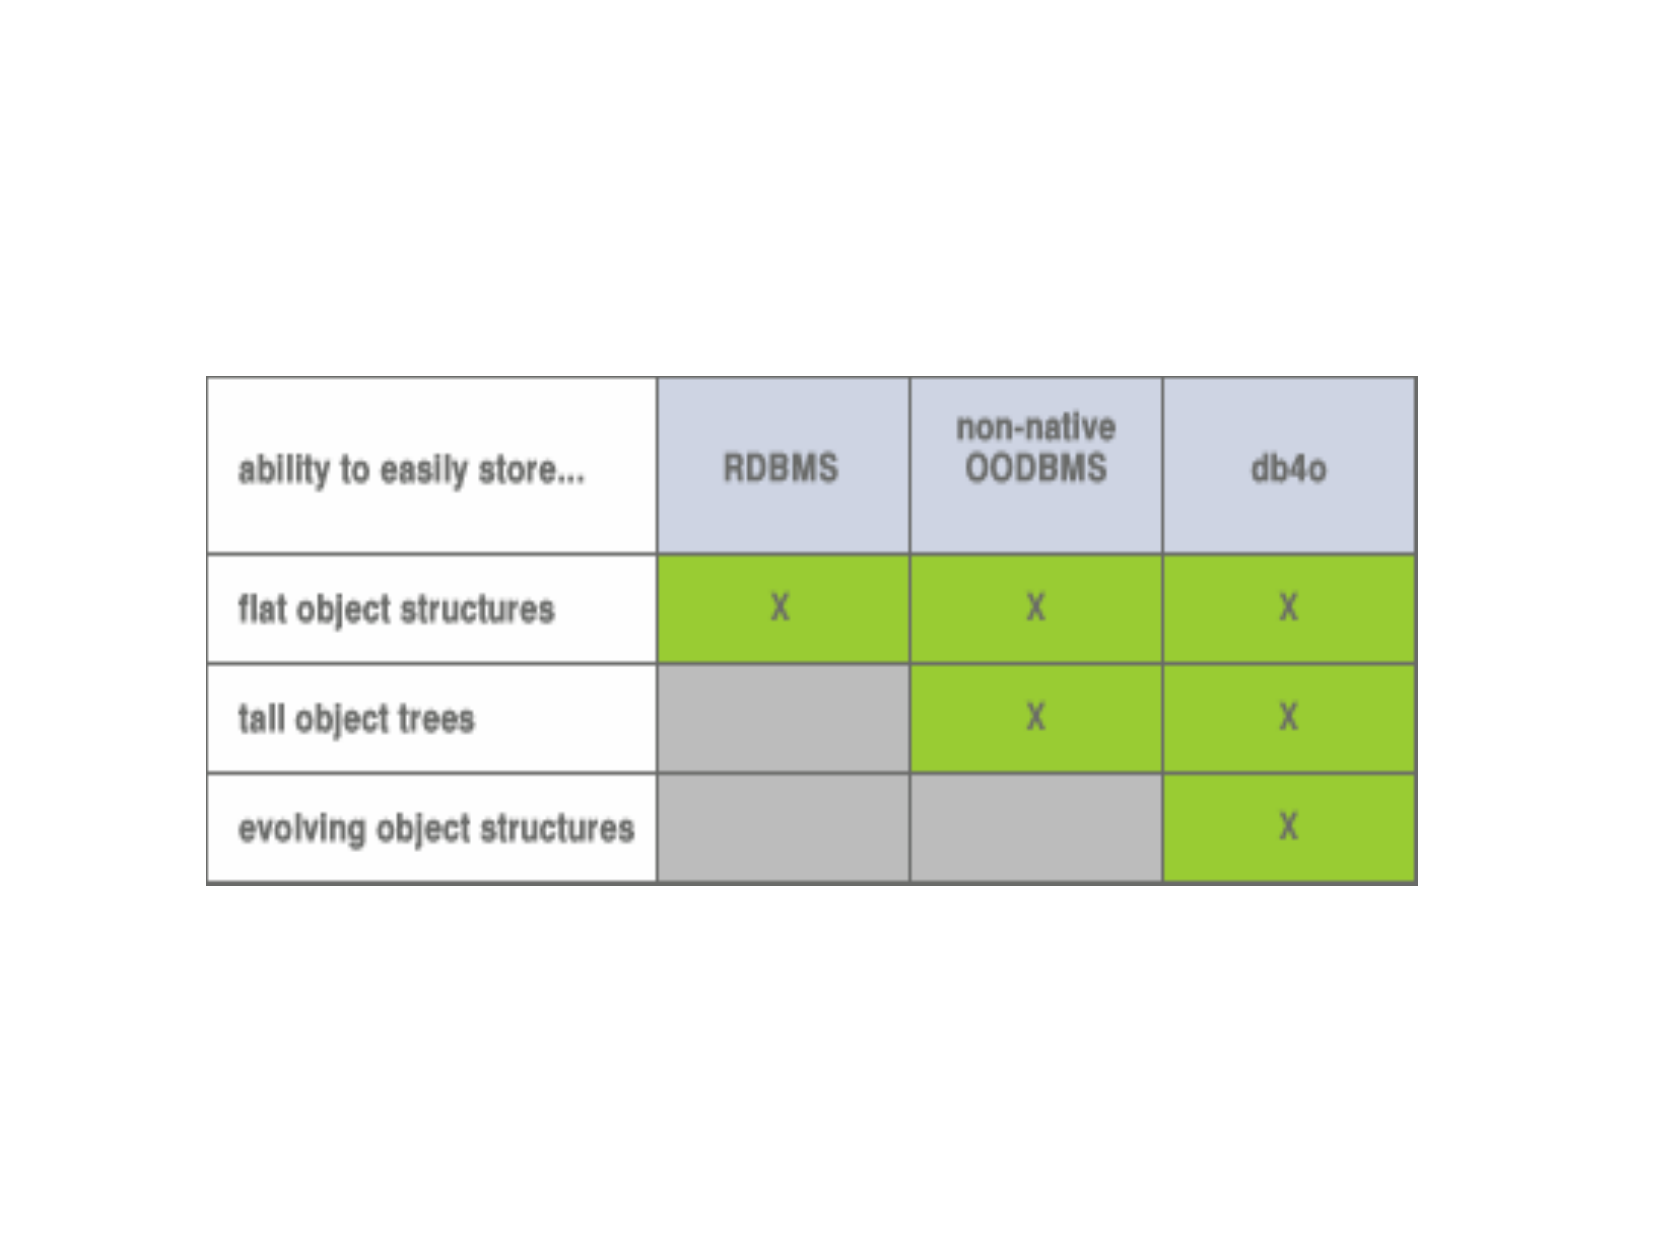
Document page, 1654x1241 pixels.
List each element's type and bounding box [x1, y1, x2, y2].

picture [206, 376, 1418, 886]
